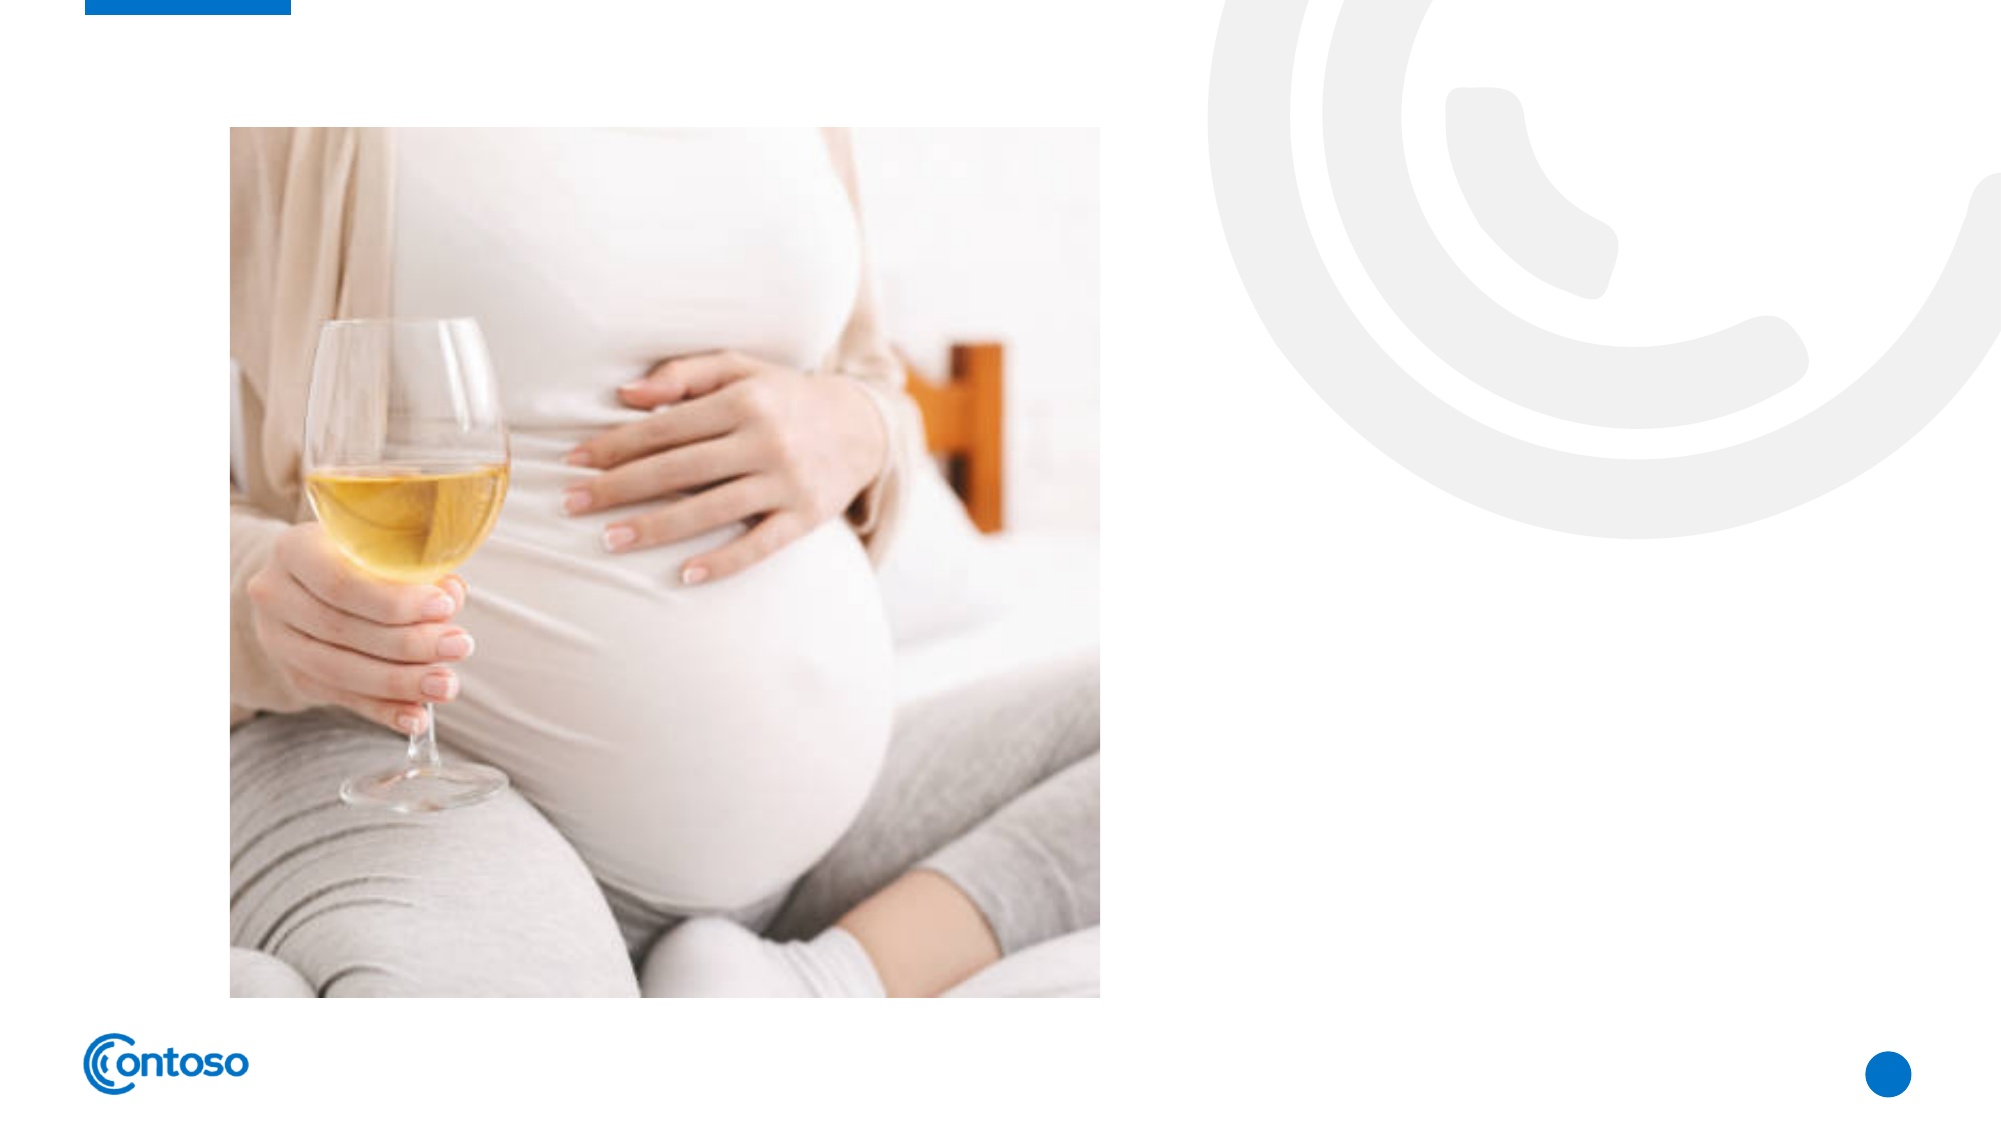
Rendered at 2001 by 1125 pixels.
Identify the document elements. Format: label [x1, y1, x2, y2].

picture [229, 127, 1101, 998]
